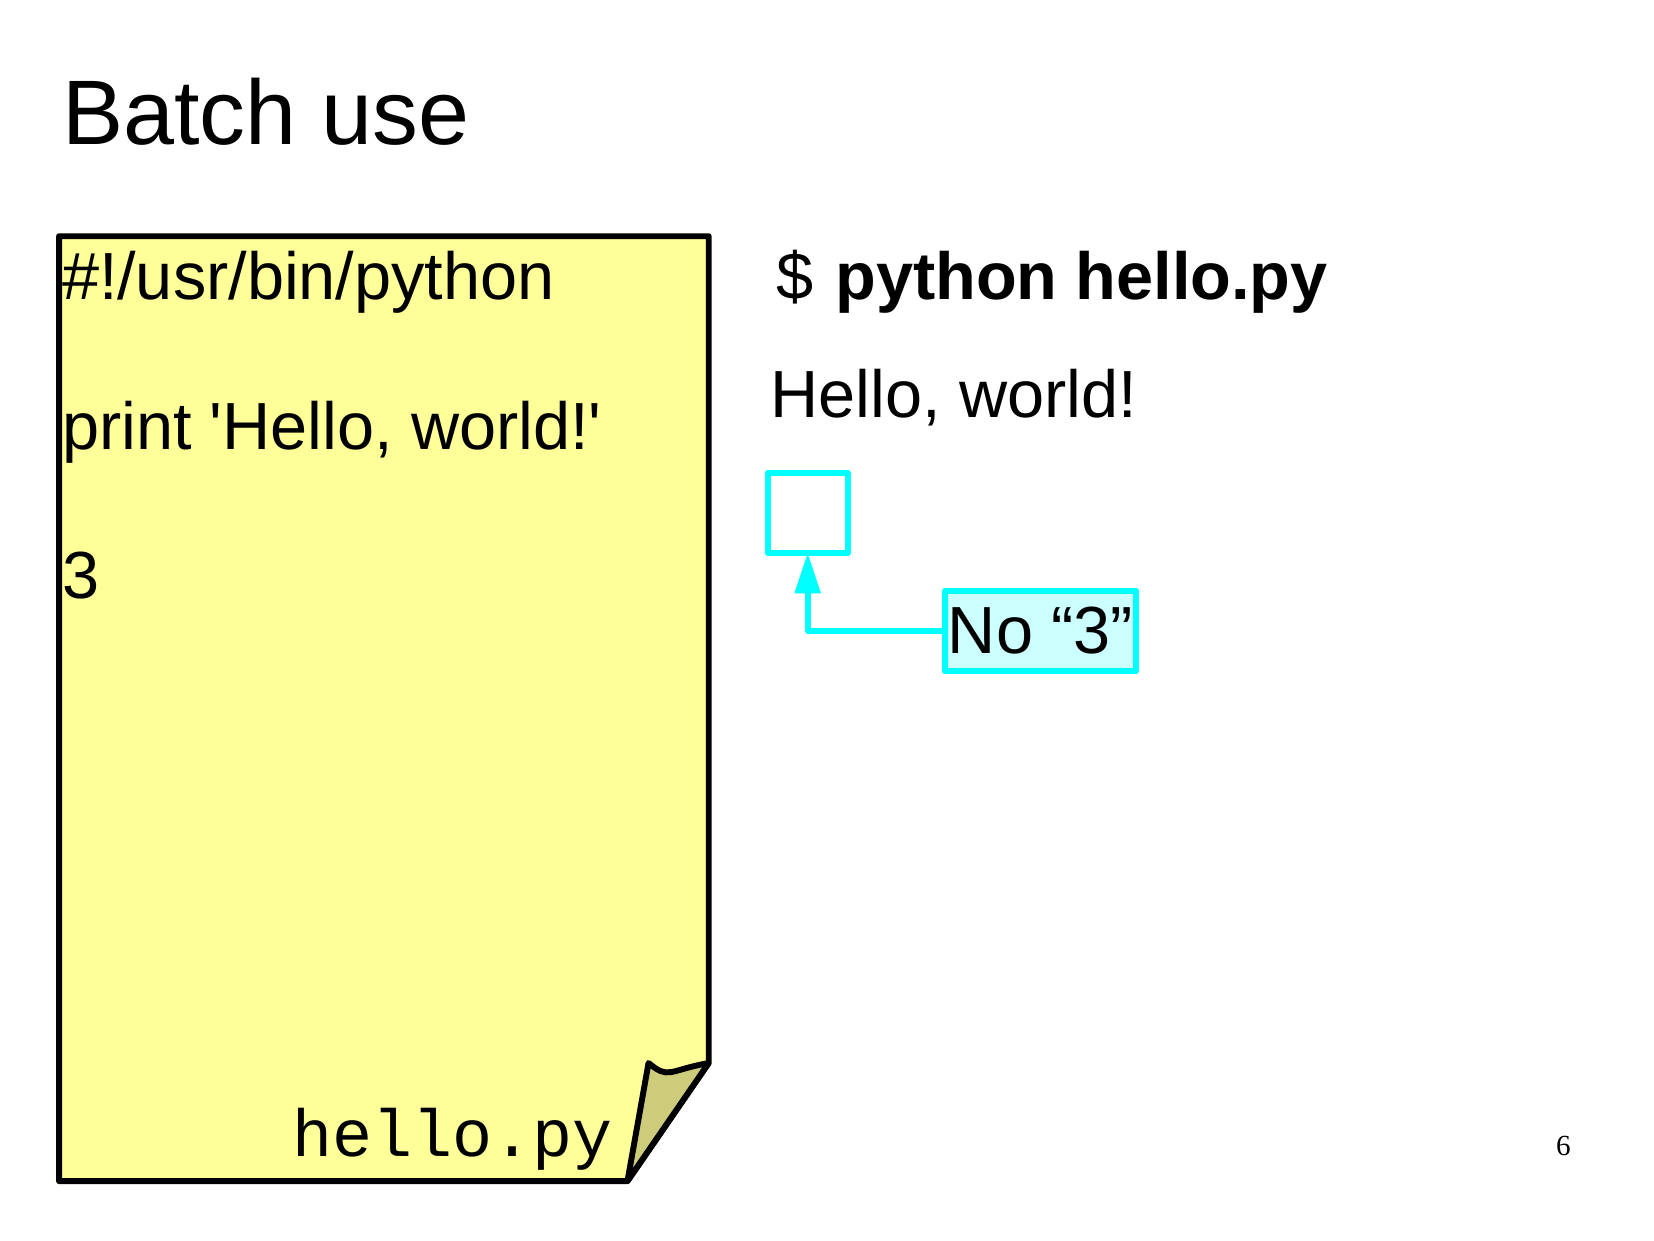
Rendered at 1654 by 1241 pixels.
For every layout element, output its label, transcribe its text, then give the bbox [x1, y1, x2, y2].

text_box Hello, world! [767, 354, 1141, 436]
text_box Batch use [59, 59, 474, 168]
text_box #!/usr/bin/python print 'Hello, world!' 3 [59, 236, 709, 1182]
text_box $ [773, 236, 817, 318]
text_box No “3” [944, 590, 1137, 672]
text_box def print_dict(dict): … [627, 1062, 709, 1182]
text_box hello.py [289, 1098, 616, 1180]
text_box python hello.py [832, 236, 1332, 318]
text_box [767, 472, 848, 554]
